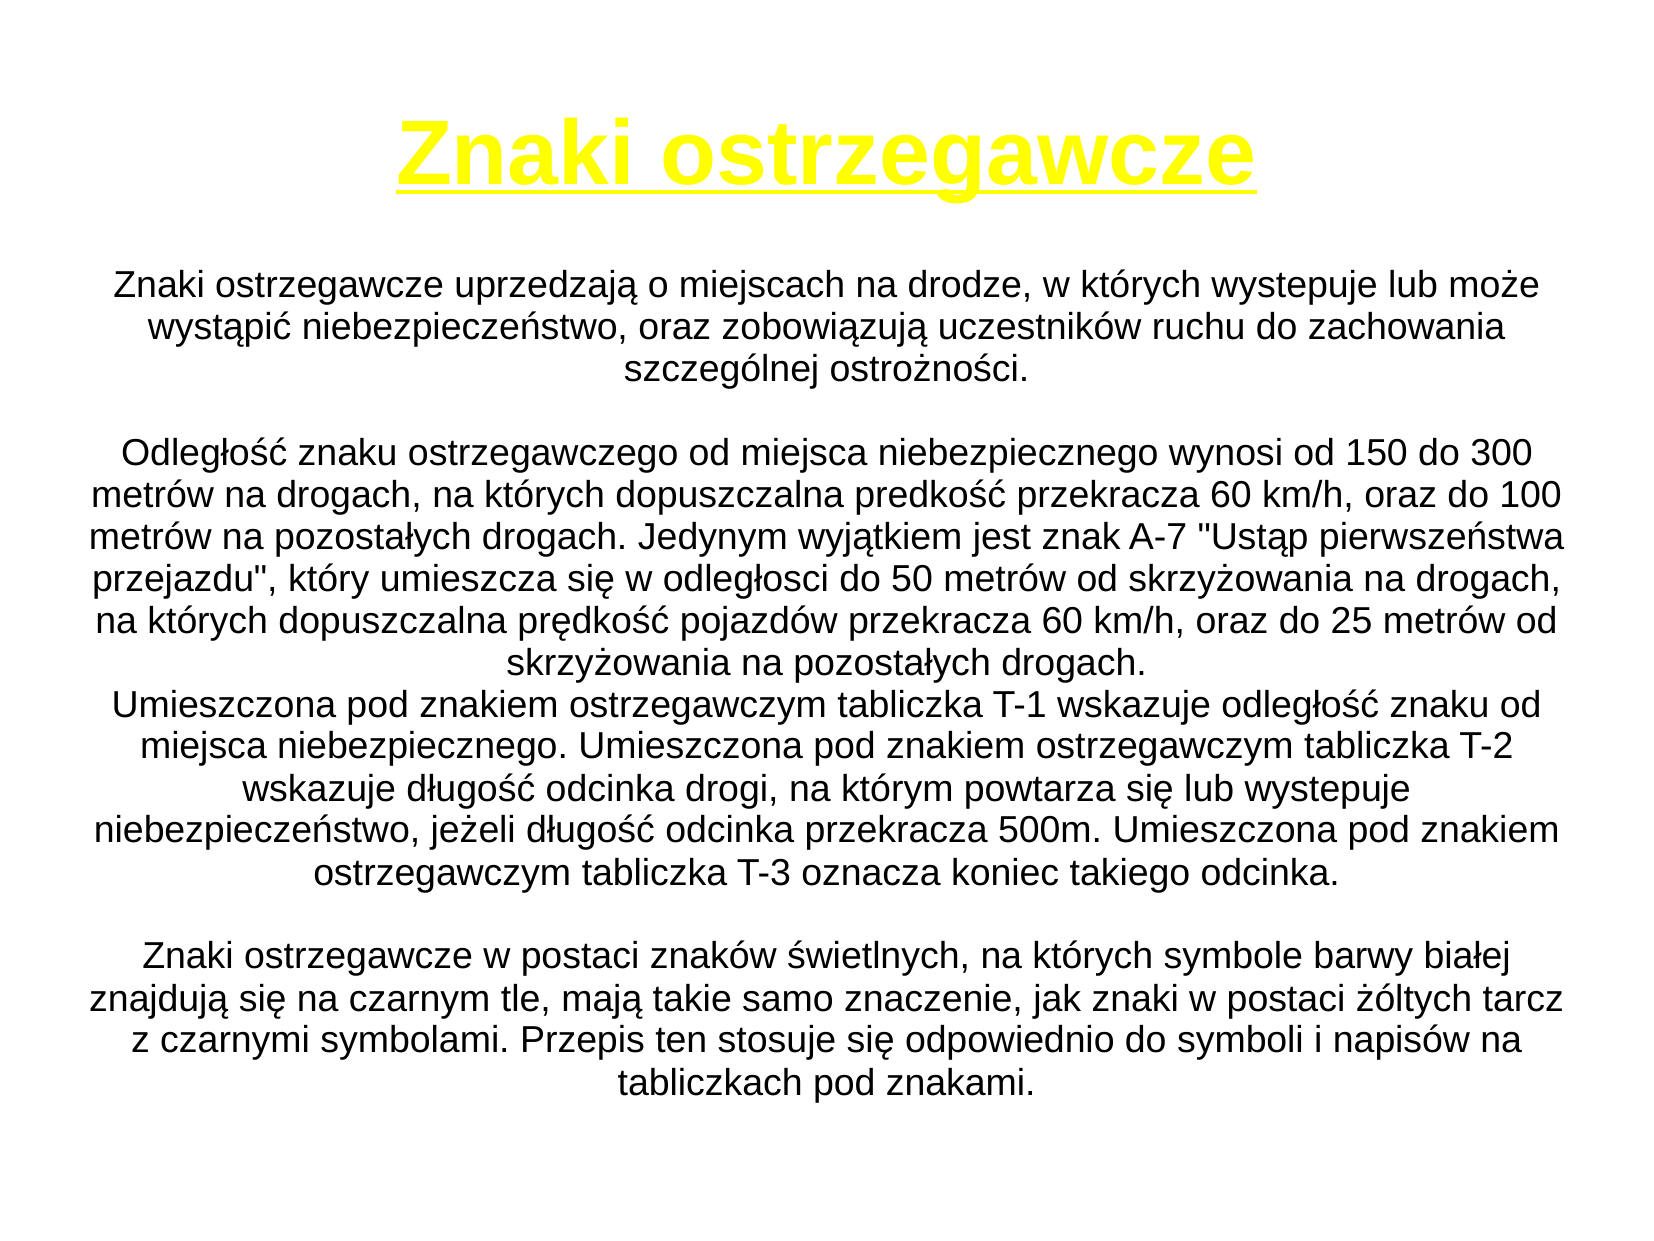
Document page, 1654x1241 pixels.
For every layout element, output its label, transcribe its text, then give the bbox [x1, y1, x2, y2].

subtitle Znaki ostrzegawcze uprzedzają o miejscach na drodze, w których wystepuje lub może wystąpić niebezpieczeństwo, oraz zobowiązują uczestników ruchu do zachowania szczególnej ostrożności. Odległość znaku ostrzegawczego od miejsca niebezpiecznego wynosi od 150 do 300 metrów na drogach, na których dopuszczalna predkość przekracza 60 km/h, oraz do 100 metrów na pozostałych drogach. Jedynym wyjątkiem jest znak A-7 "Ustąp pierwszeństwa przejazdu", który umieszcza się w odległosci do 50 metrów od skrzyżowania na drogach, na których dopuszczalna prędkość pojazdów przekracza 60 km/h, oraz do 25 metrów od skrzyżowania na pozostałych drogach. Umieszczona pod znakiem ostrzegawczym tabliczka T-1 wskazuje odległość znaku od miejsca niebezpiecznego. Umieszczona pod znakiem ostrzegawczym tabliczka T-2 wskazuje długość odcinka drogi, na którym powtarza się lub wystepuje niebezpieczeństwo, jeżeli długość odcinka przekracza 500m. Umieszczona pod znakiem ostrzegawczym tabliczka T-3 oznacza koniec takiego odcinka. Znaki ostrzegawcze w postaci znaków świetlnych, na których symbole barwy białej znajdują się na czarnym tle, mają takie samo znaczenie, jak znaki w postaci żóltych tarcz z czarnymi symbolami. Przepis ten stosuje się odpowiednio do symboli i napisów na tabliczkach pod znakami. [82, 220, 1571, 1179]
title Znaki ostrzegawcze [82, 56, 1571, 220]
